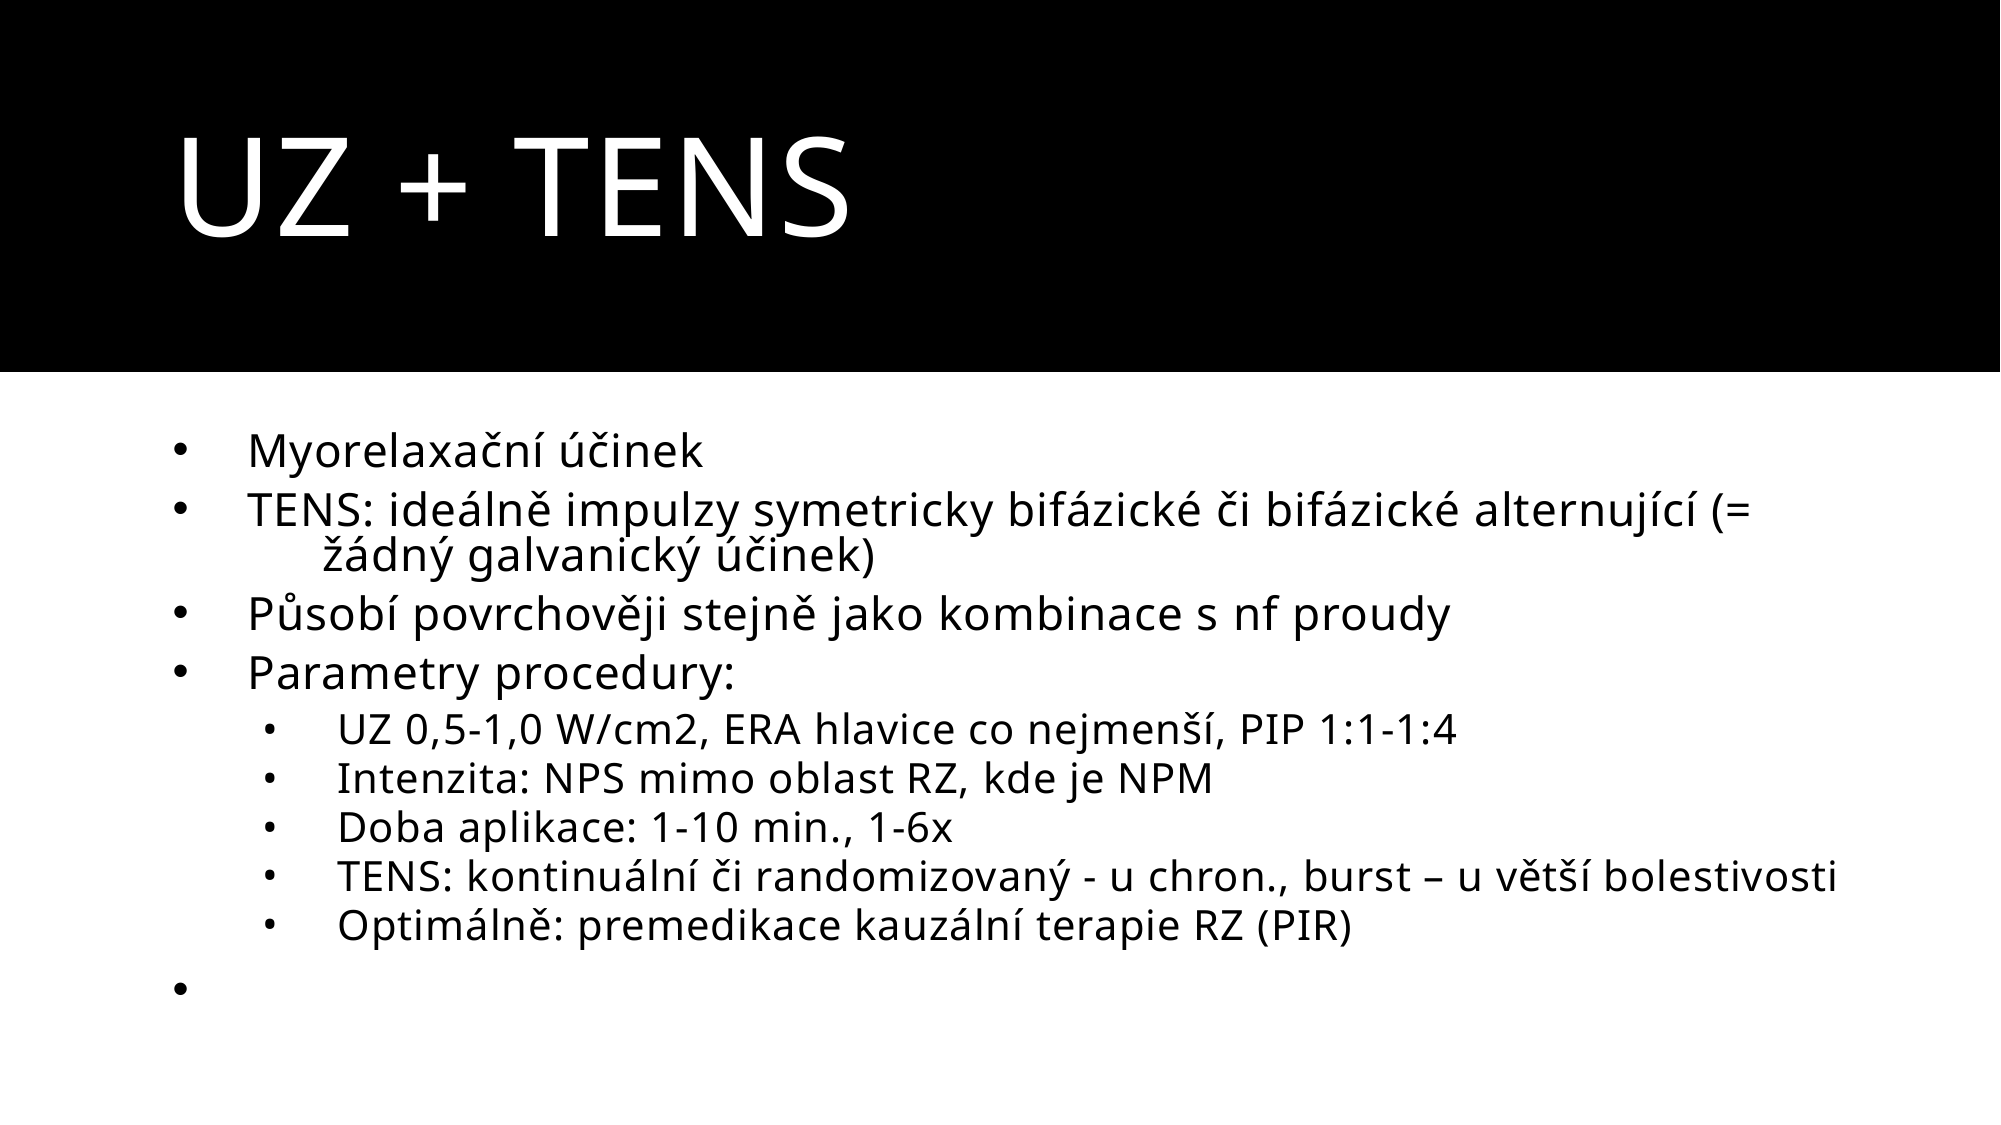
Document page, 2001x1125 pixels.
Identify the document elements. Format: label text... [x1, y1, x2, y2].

list Myorelaxační účinek TENS: ideálně impulzy symetricky bifázické či bifázické alternující (= žádný galvanický účinek) Působí povrchověji stejně jako kombinace s nf proudy Parametry procedury: UZ 0,5-1,0 W/cm2, ERA hlavice co nejmenší, PIP 1:1-1:4 Intenzita: NPS mimo oblast RZ, kde je NPM Doba aplikace: 1-10 min., 1-6x TENS: kontinuální či randomizovaný - u chron., burst – u větší bolestivosti Optimálně: premedikace kauzální terapie RZ (PIR) [157, 424, 1913, 1085]
title UZ + tens [157, 52, 1842, 332]
